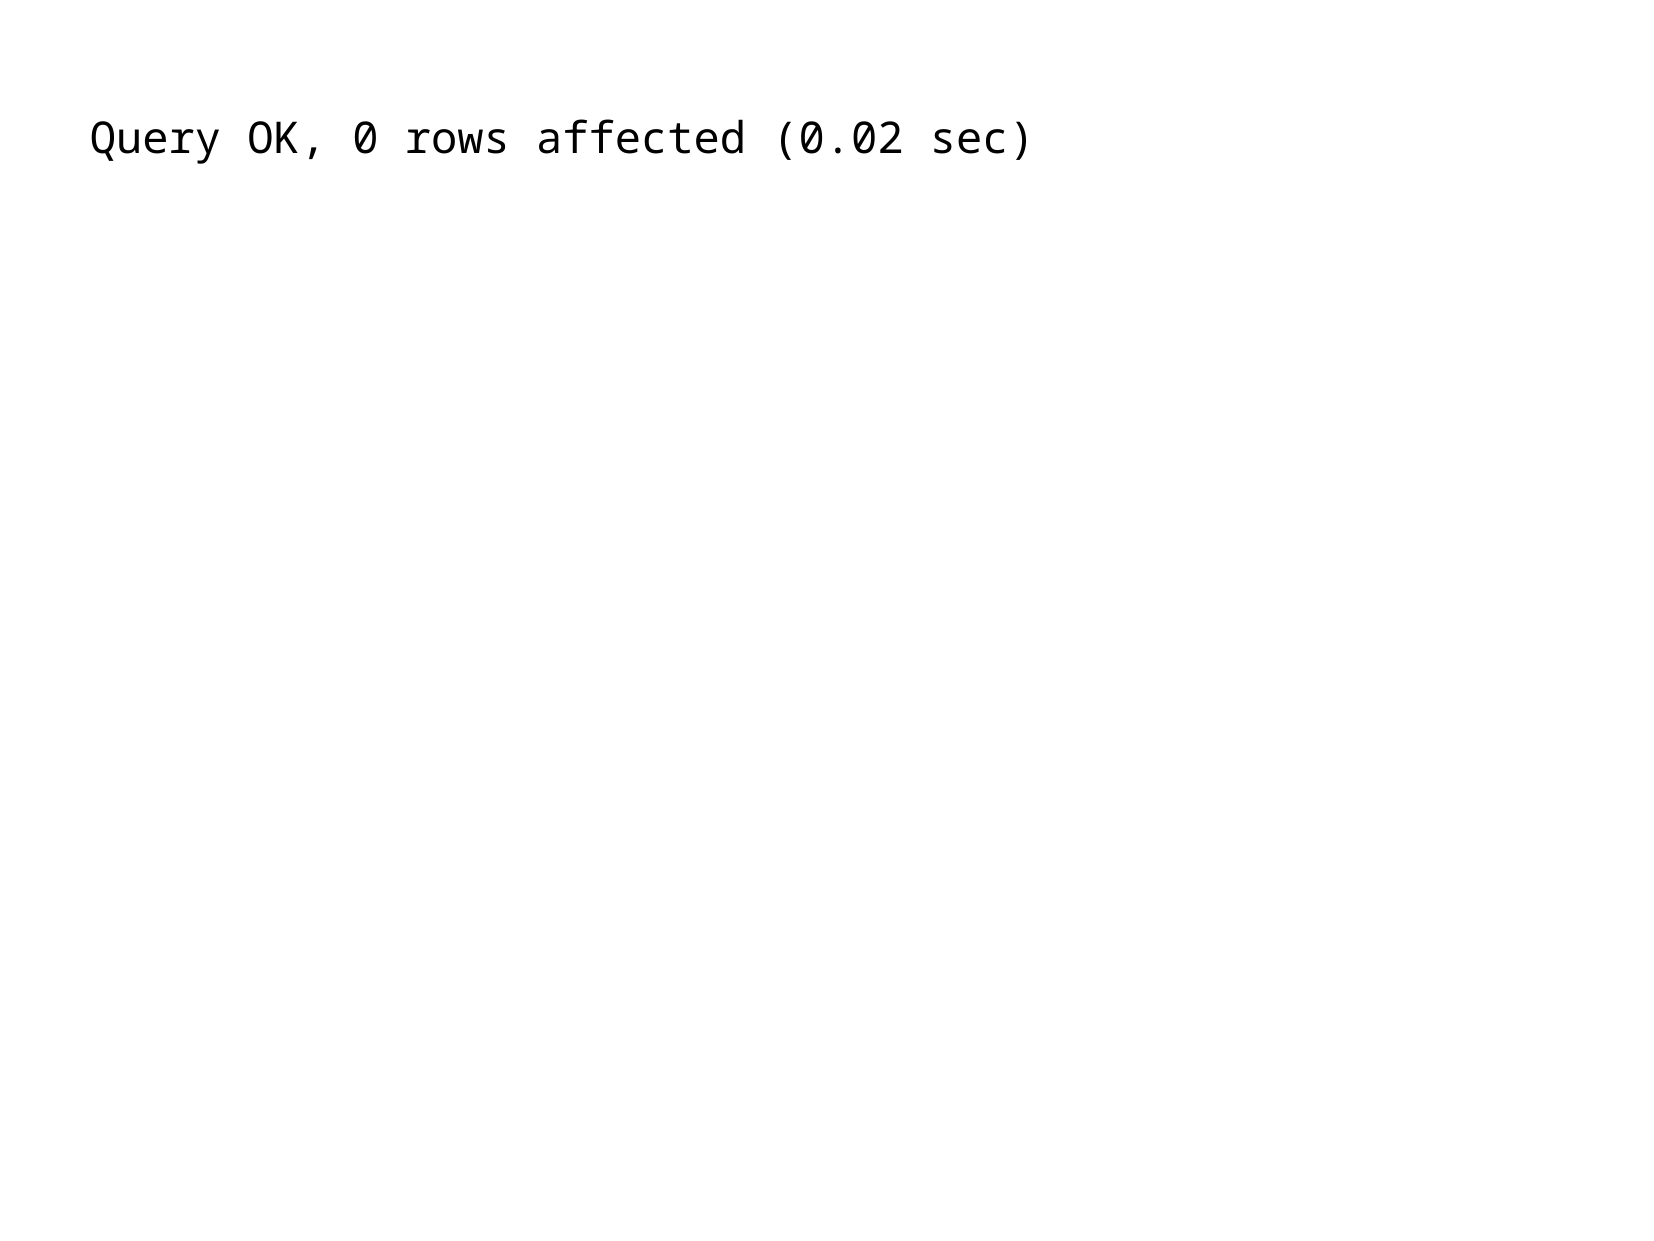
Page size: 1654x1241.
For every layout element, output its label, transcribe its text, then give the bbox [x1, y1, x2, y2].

text_box Query OK, 0 rows affected (0.02 sec) [75, 99, 1576, 306]
